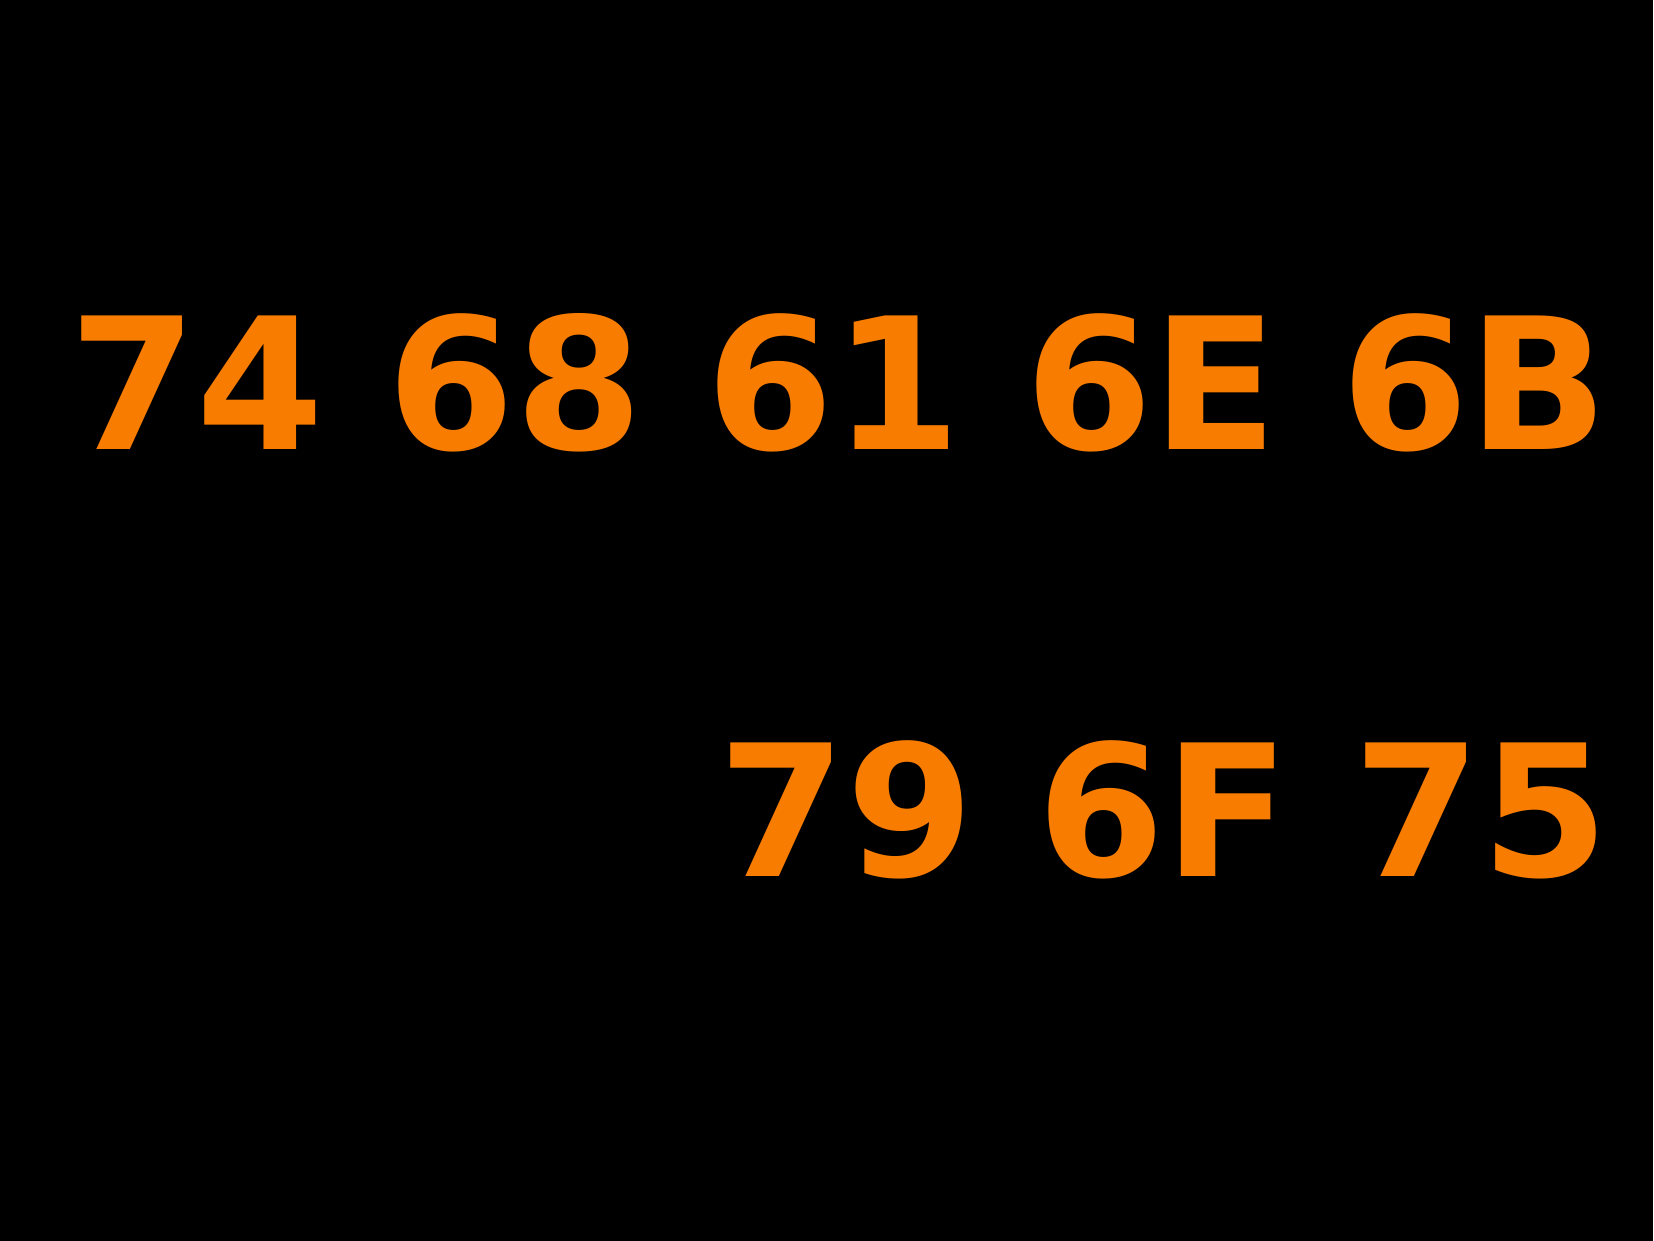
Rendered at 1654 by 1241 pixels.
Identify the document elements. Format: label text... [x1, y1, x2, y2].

text_box 74 68 61 6E 6B 79 6F 75 [0, 272, 1625, 928]
